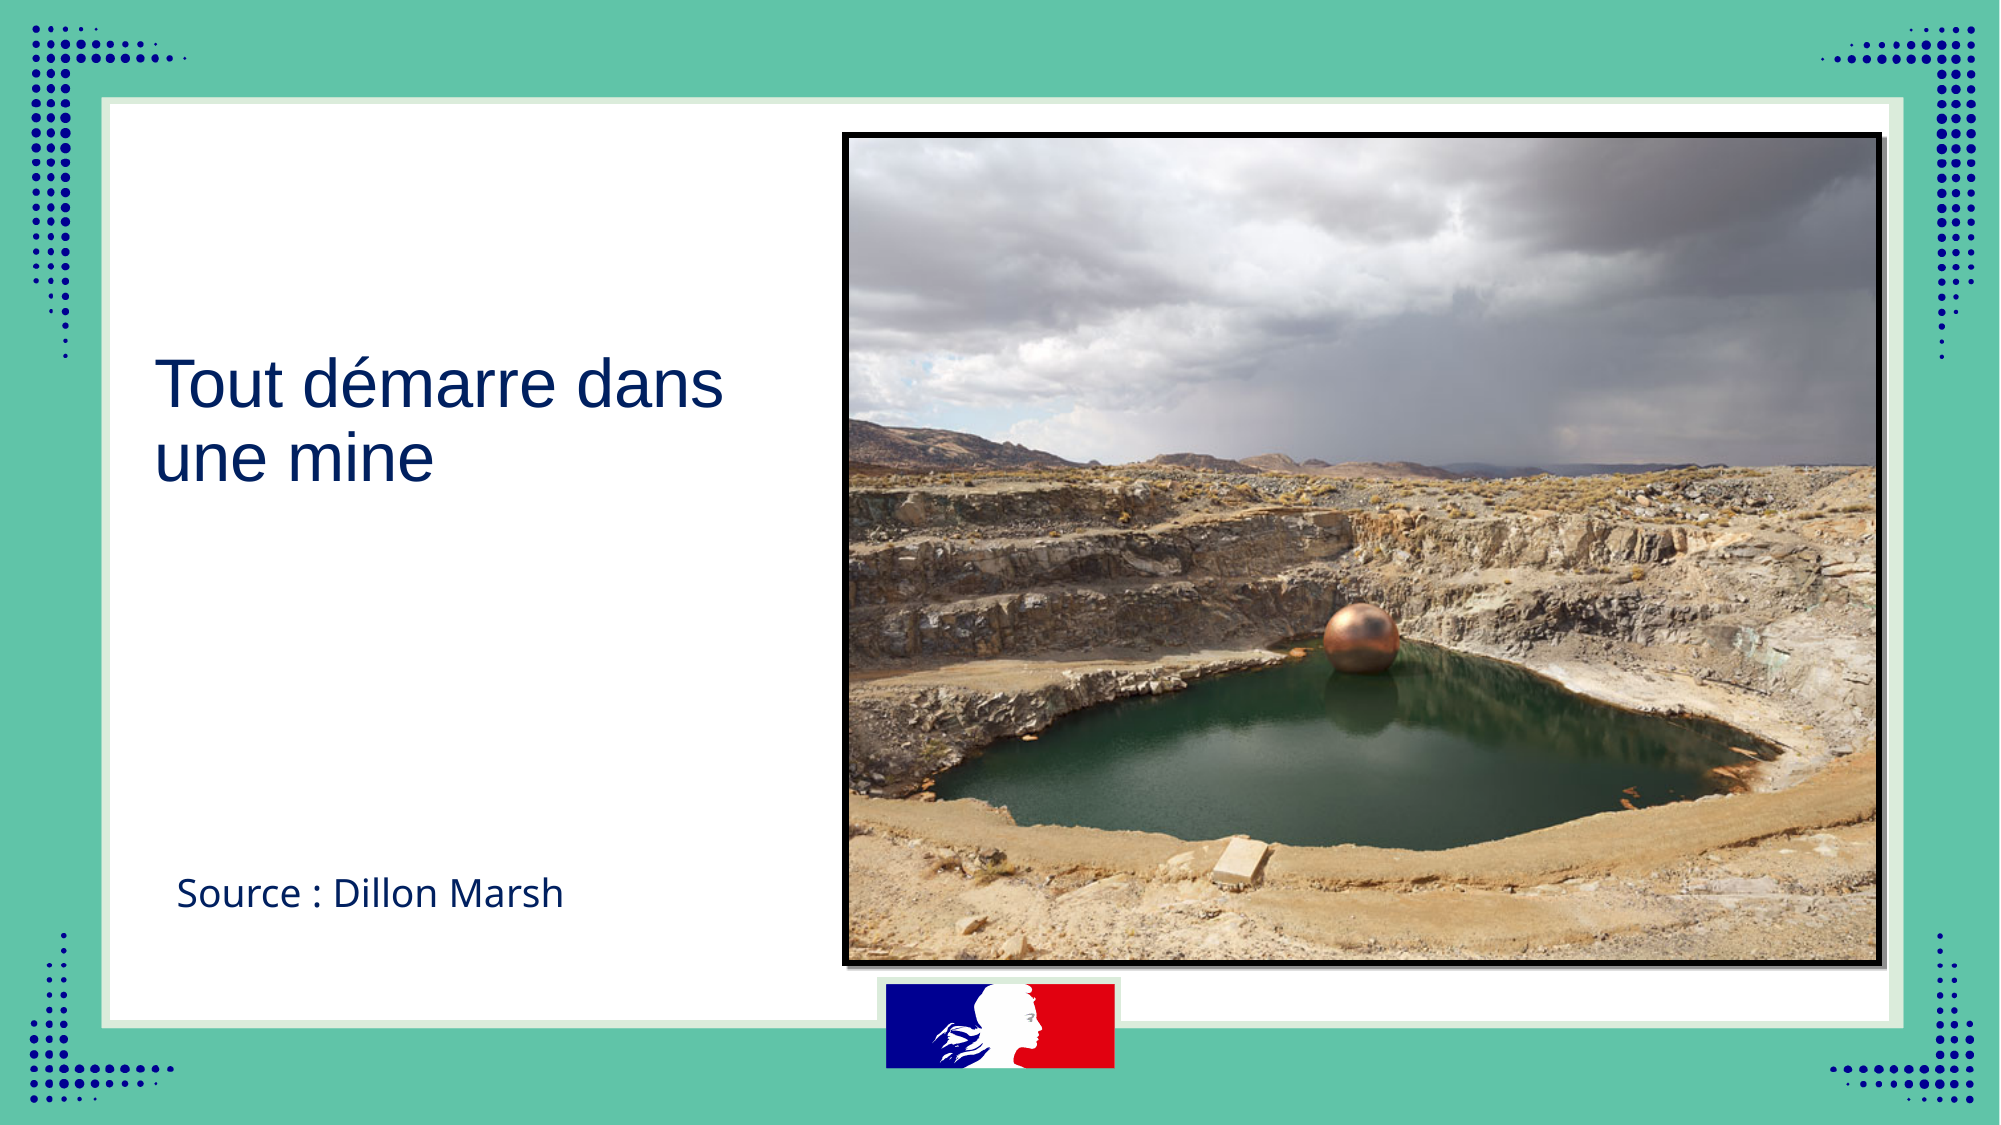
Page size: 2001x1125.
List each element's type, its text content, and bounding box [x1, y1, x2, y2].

title Tout démarre dans une mine [154, 348, 779, 497]
picture [0, 0, 2000, 1125]
text_box Source : Dillon Marsh [154, 777, 883, 1012]
